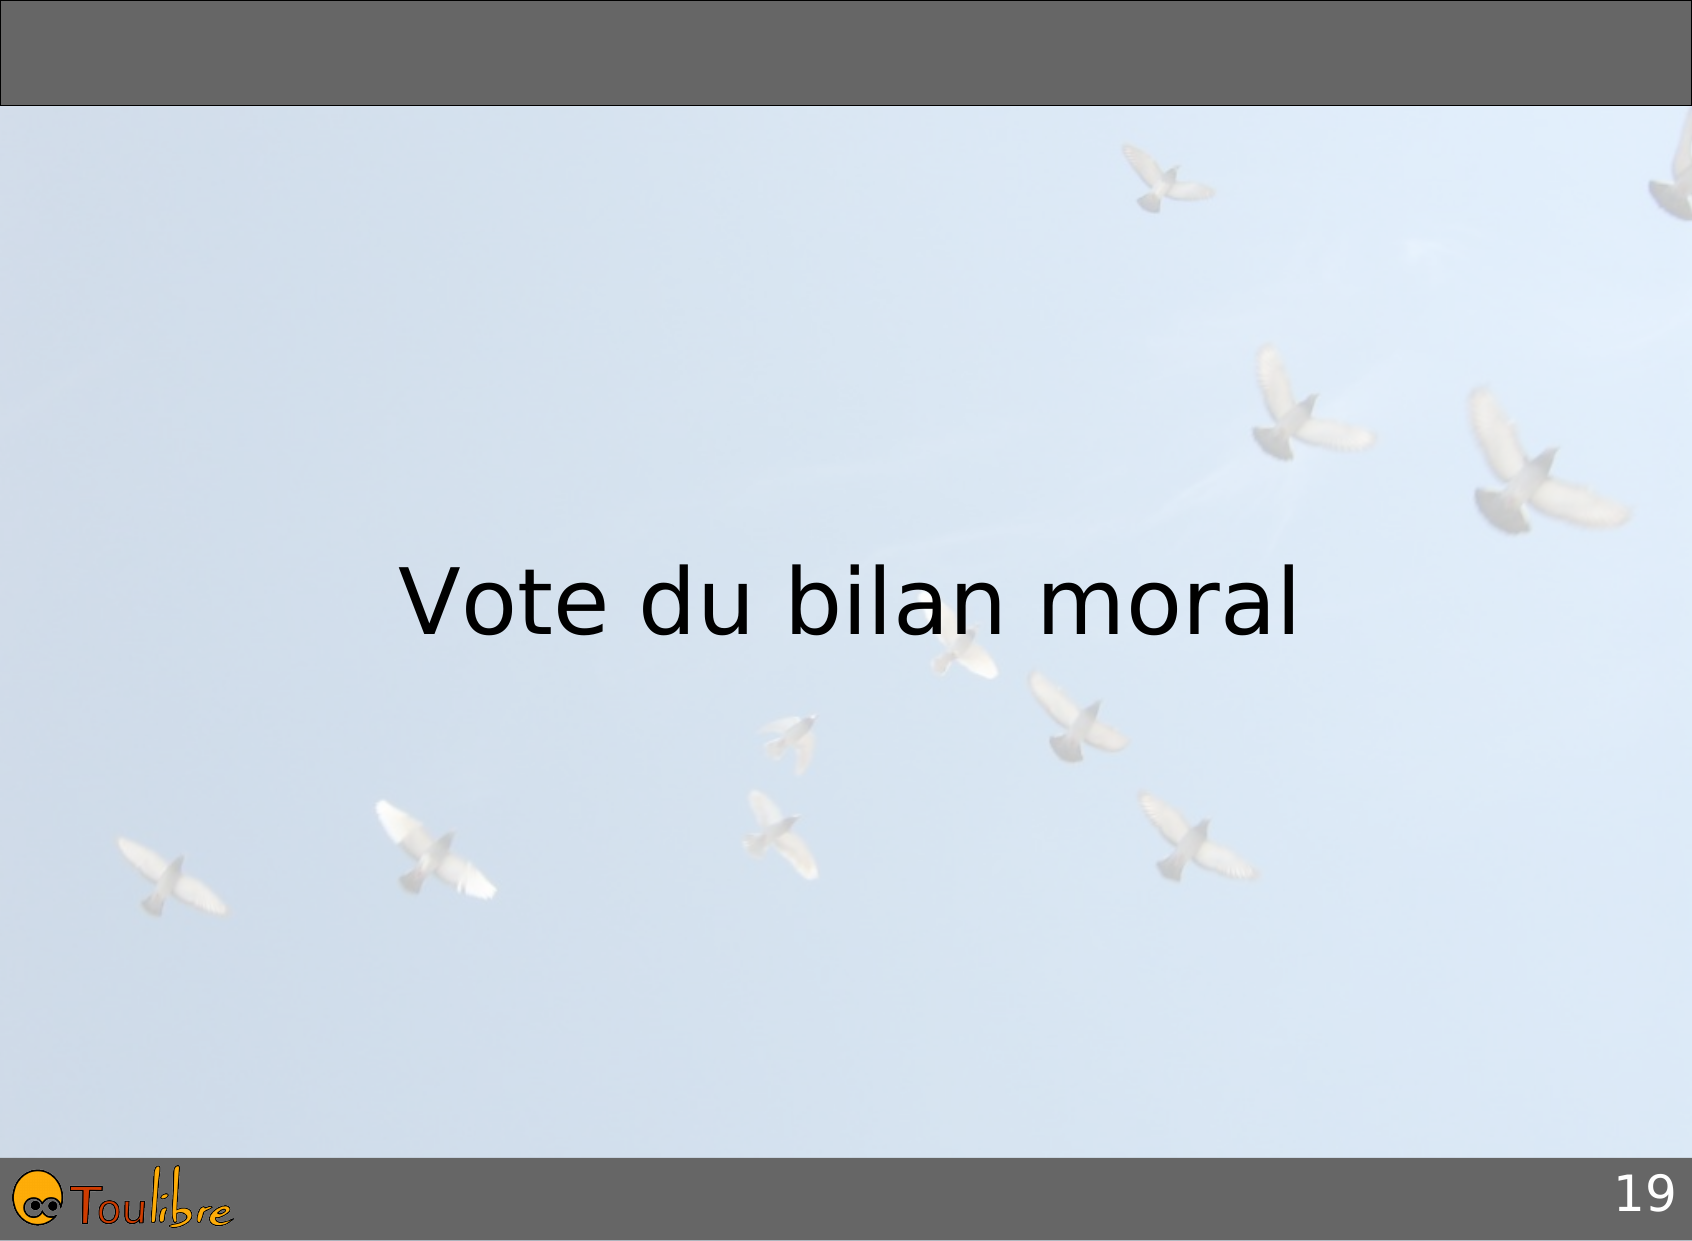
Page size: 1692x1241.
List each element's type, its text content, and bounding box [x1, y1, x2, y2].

picture [12, 1165, 234, 1228]
title Vote du bilan moral [89, 506, 1613, 699]
